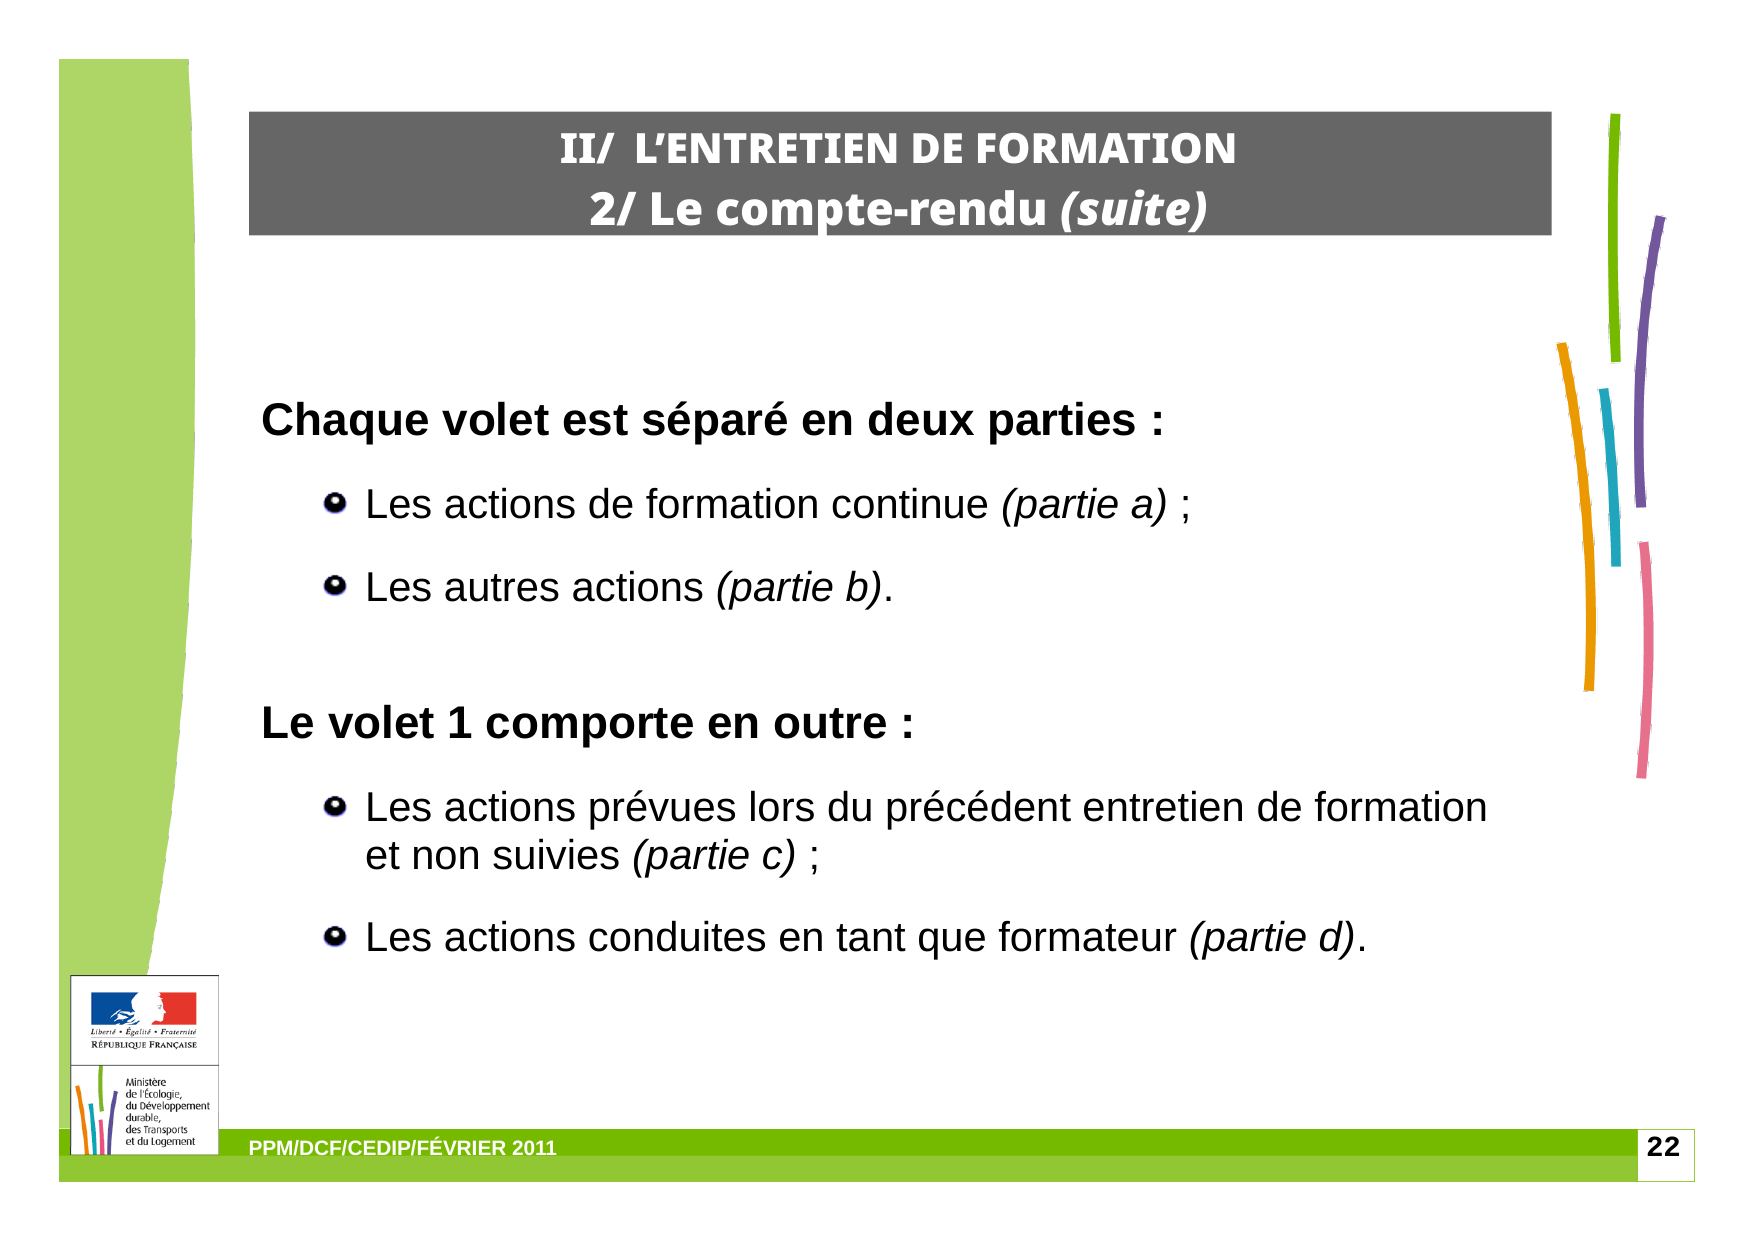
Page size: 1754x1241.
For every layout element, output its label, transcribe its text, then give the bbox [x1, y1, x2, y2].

picture [59, 59, 1695, 1182]
text_box II/ L’ENTRETIEN DE FORMATION 2/ Le compte-rendu (suite) [247, 111, 1551, 251]
text_box PPM/DCF/CEDIP/FÉVRIER 2011 [233, 1129, 592, 1169]
text_box Chaque volet est séparé en deux parties : Les actions de formation continue (partie a) ; Les autres actions (partie b). Le volet 1 comporte en outre : Les actions prévues lors du précédent entretien de formation et non suivies (partie c) ; Les actions conduites en tant que formateur (partie d). [247, 386, 1546, 972]
